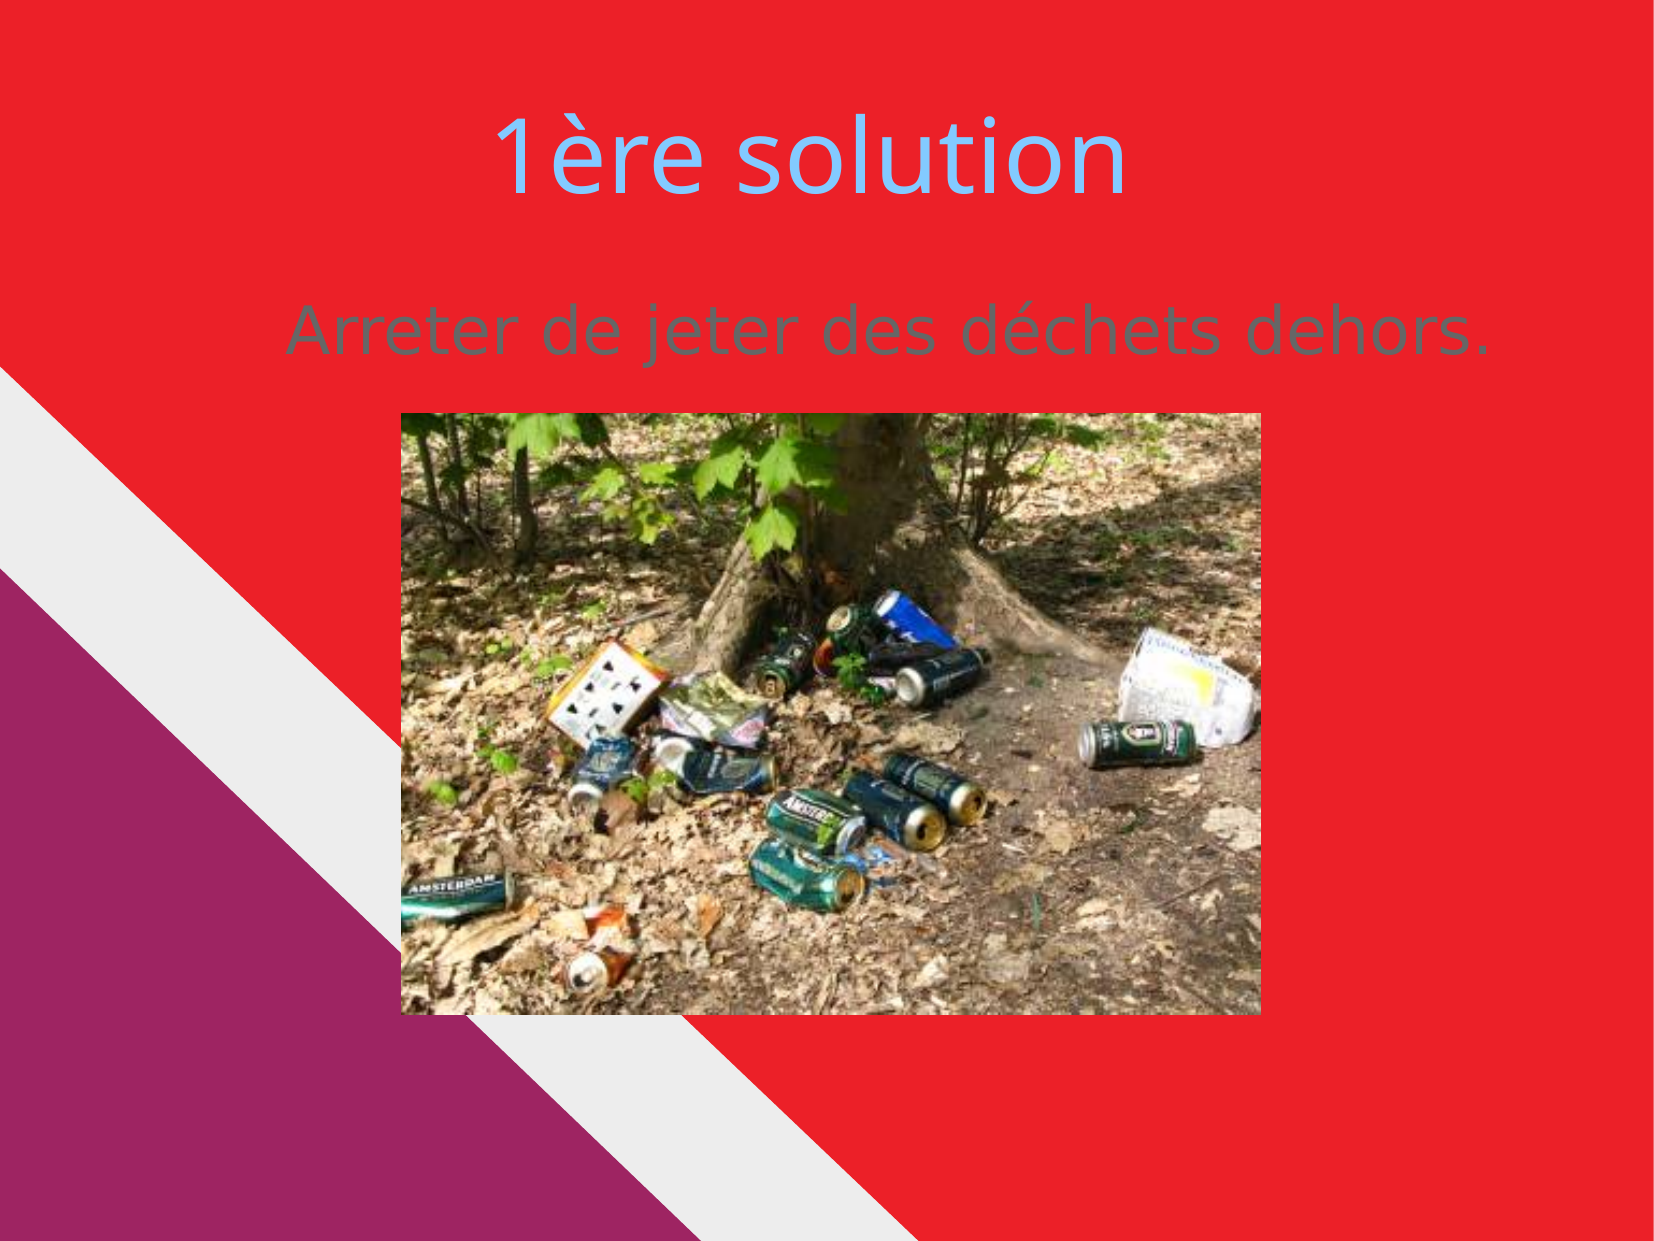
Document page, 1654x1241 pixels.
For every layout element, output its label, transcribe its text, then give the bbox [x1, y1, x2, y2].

list Arreter de jeter des déchets dehors. [82, 290, 1571, 1010]
title 1ère solution [82, 49, 1571, 257]
picture [401, 413, 1261, 1015]
